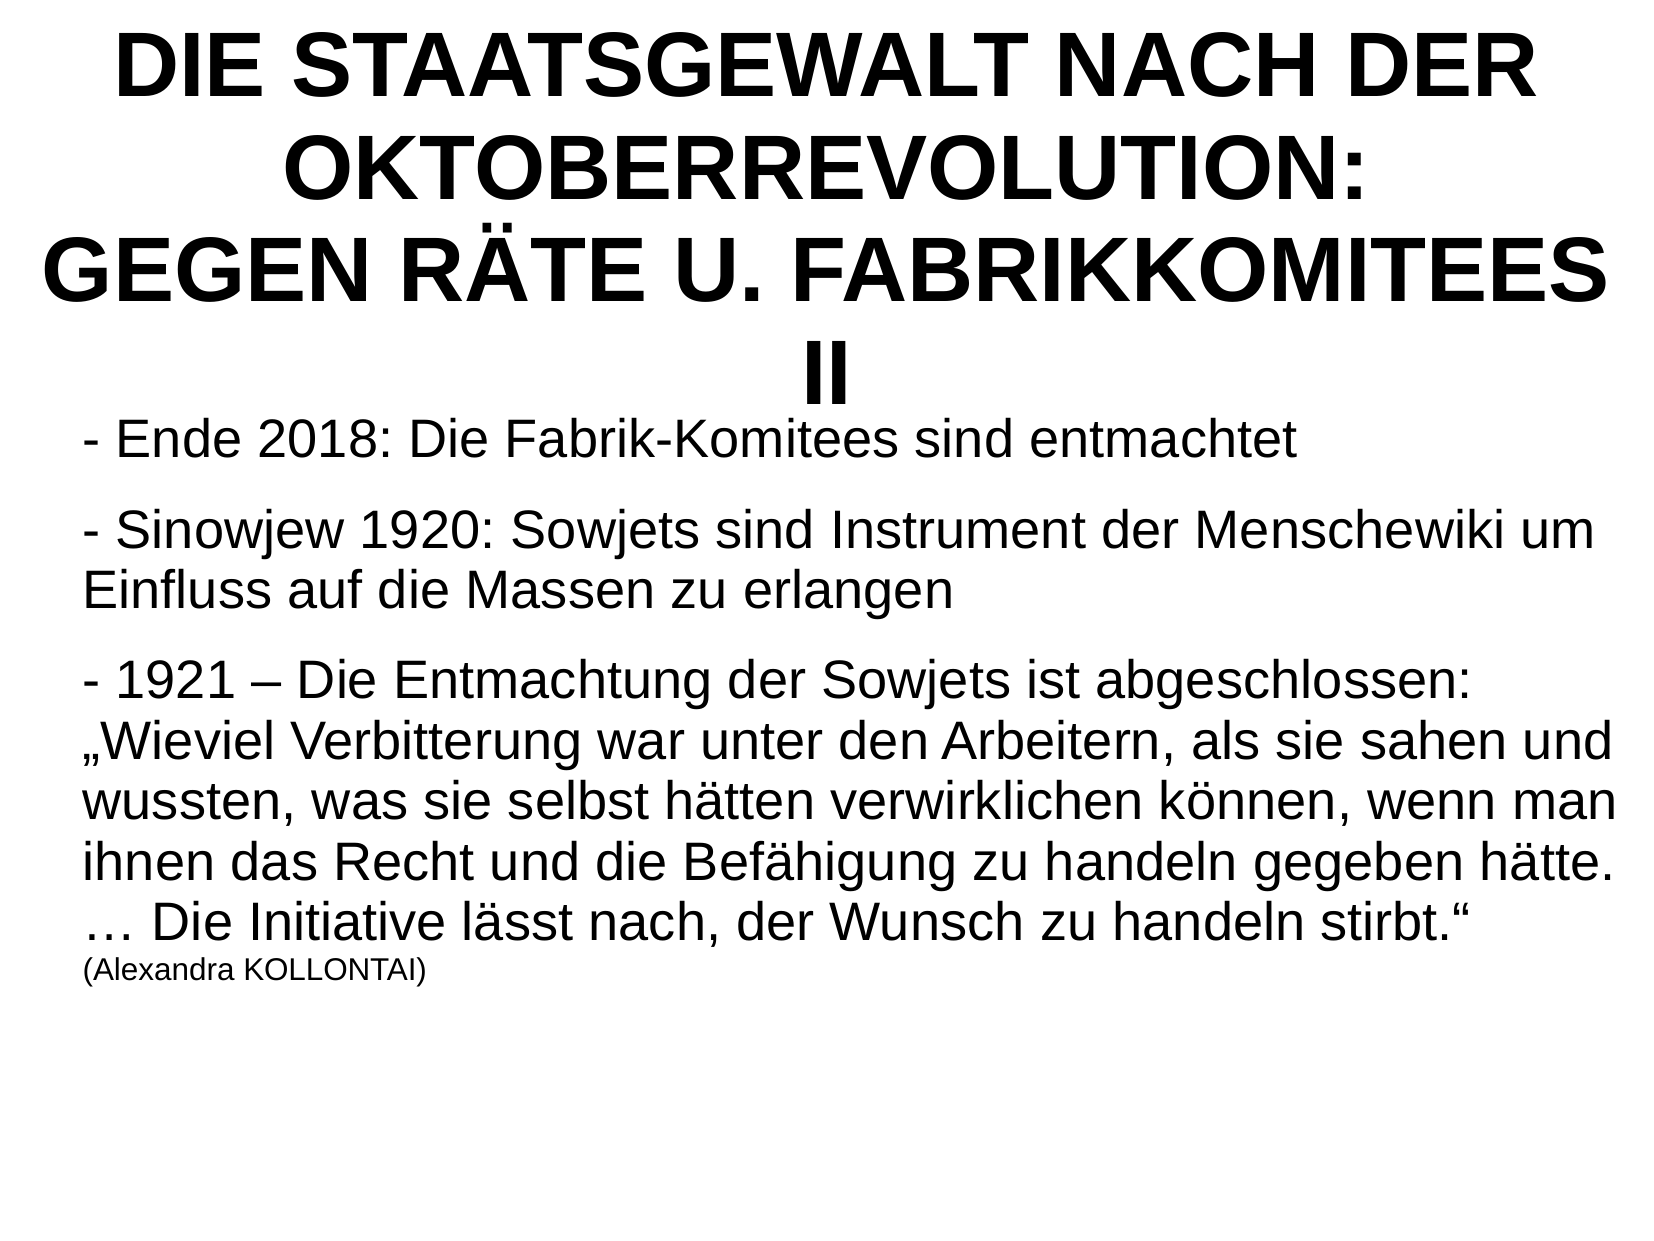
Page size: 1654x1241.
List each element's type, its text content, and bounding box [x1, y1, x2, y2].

title DIE STAATSGEWALT NACH DER OKTOBERREVOLUTION: GEGEN RÄTE U. FABRIKKOMITEES II [35, 13, 1619, 424]
list - Ende 2018: Die Fabrik-Komitees sind entmachtet - Sinowjew 1920: Sowjets sind Instrument der Menschewiki um Einfluss auf die Massen zu erlangen - 1921 – Die Entmachtung der Sowjets ist abgeschlossen: „Wieviel Verbitterung war unter den Arbeitern, als sie sahen und wussten, was sie selbst hätten verwirklichen können, wenn man ihnen das Recht und die Befähigung zu handeln gegeben hätte. … Die Initiative lässt nach, der Wunsch zu handeln stirbt.“ (Alexandra KOLLONTAI) [82, 318, 1630, 1217]
